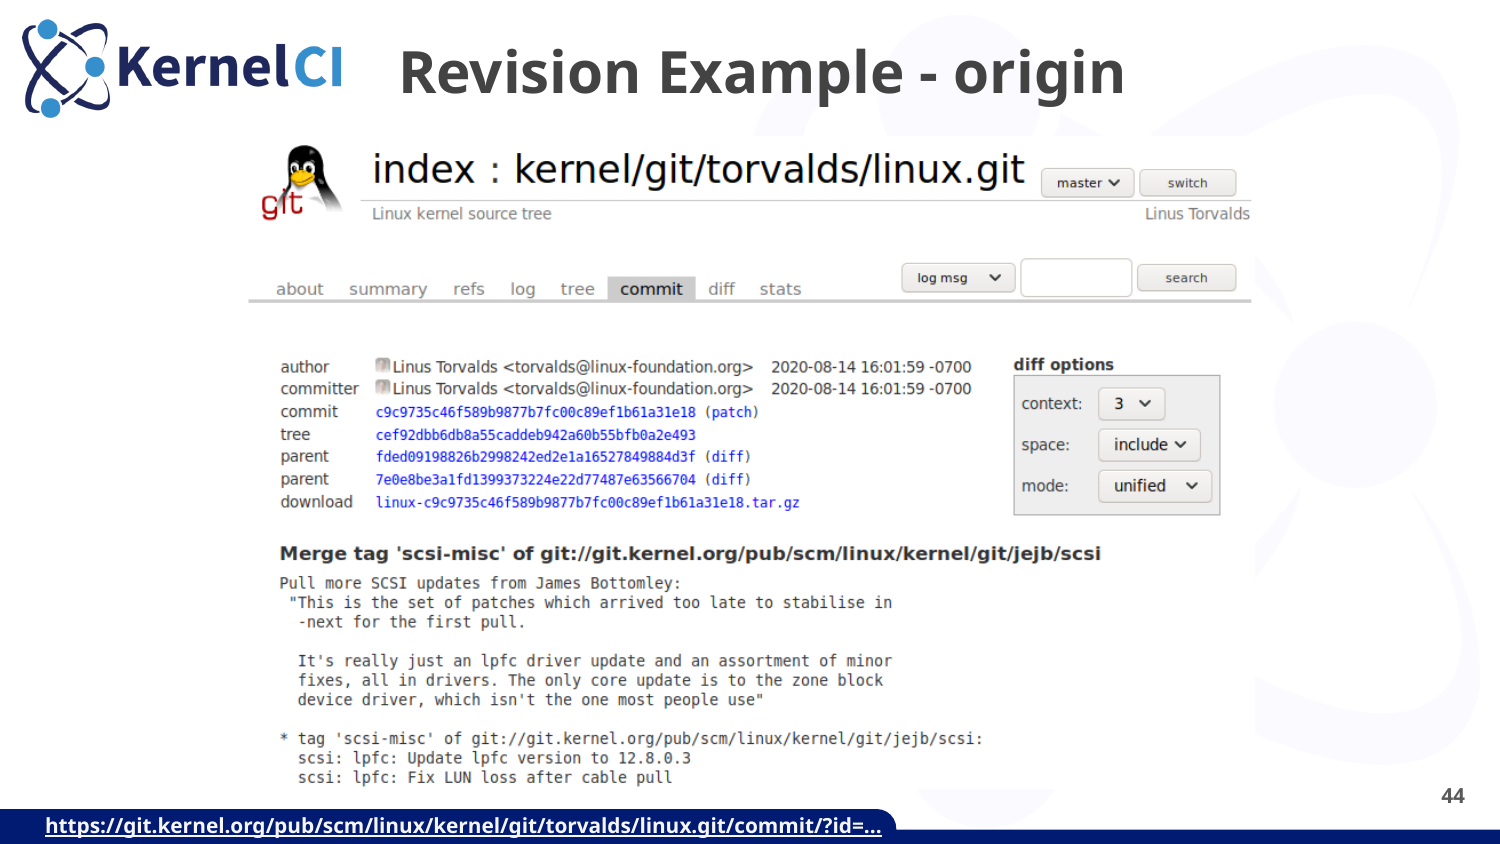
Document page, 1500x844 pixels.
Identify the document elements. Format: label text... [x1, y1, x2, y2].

slide_number <number> [1389, 764, 1480, 830]
title Revision Example - origin [383, 23, 1455, 117]
text_box https://git.kernel.org/pub/scm/linux/kernel/git/torvalds/linux.git/commit/?id=... [0, 809, 897, 844]
picture [244, 15, 1480, 828]
picture [22, 19, 341, 118]
